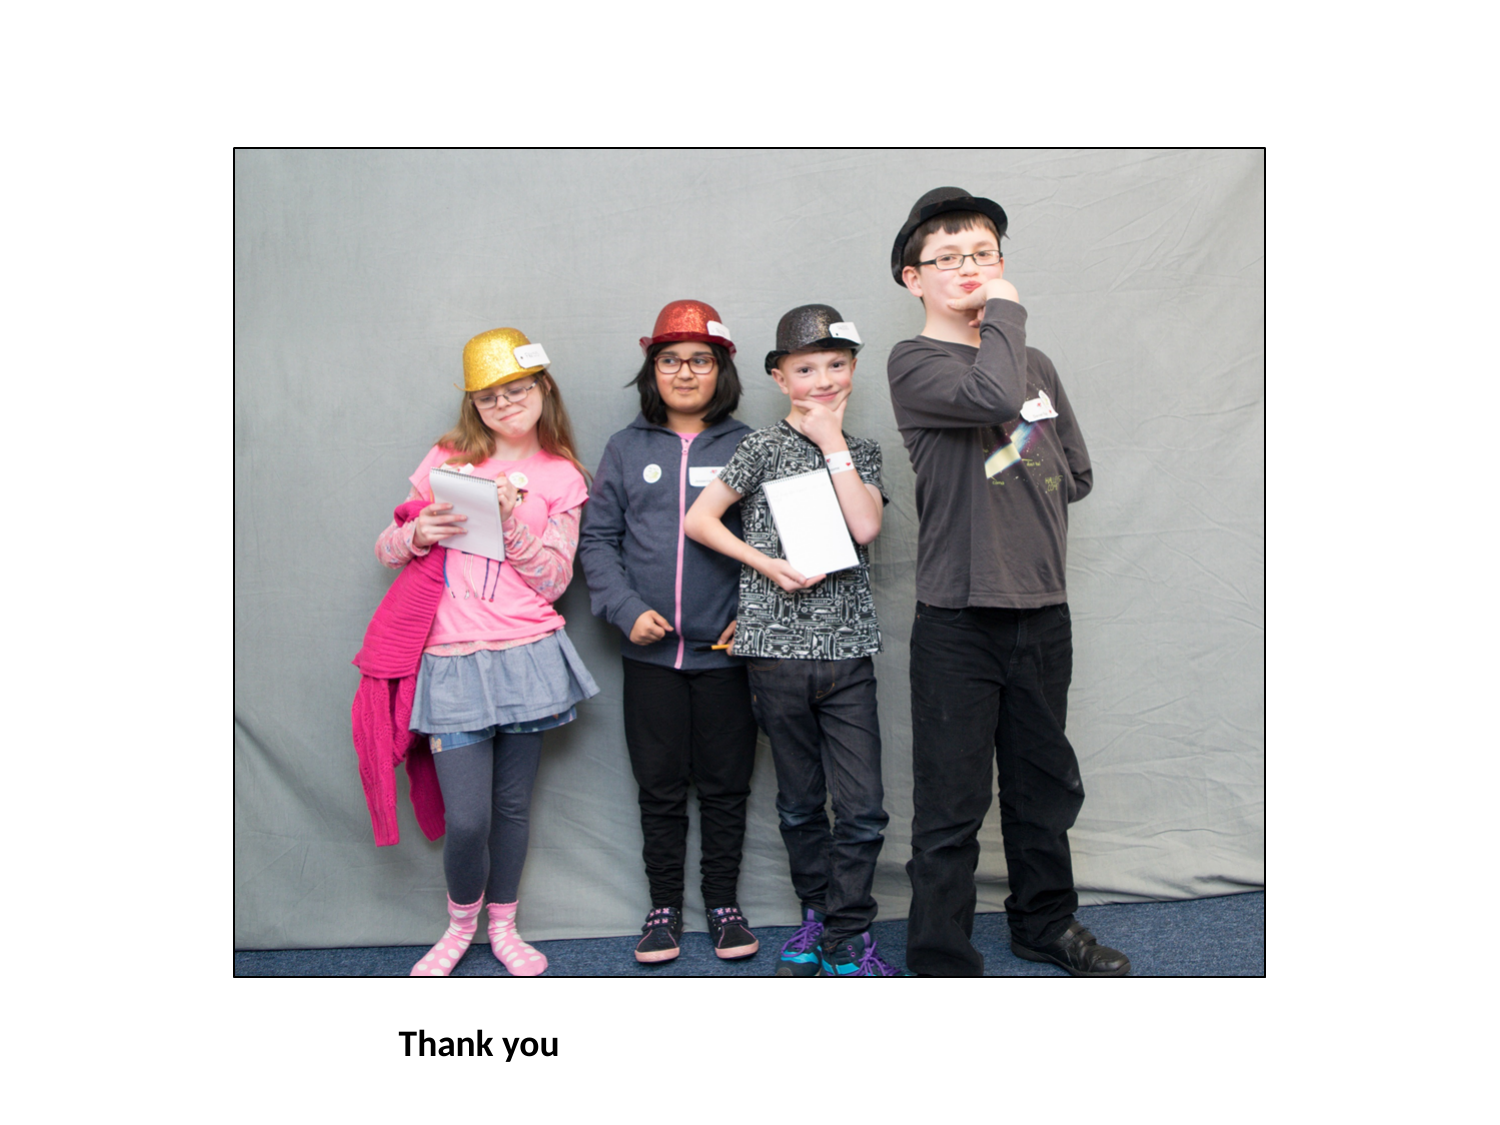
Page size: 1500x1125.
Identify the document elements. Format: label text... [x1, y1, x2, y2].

picture [233, 147, 1266, 978]
text_box Thank you [383, 1011, 1152, 1072]
